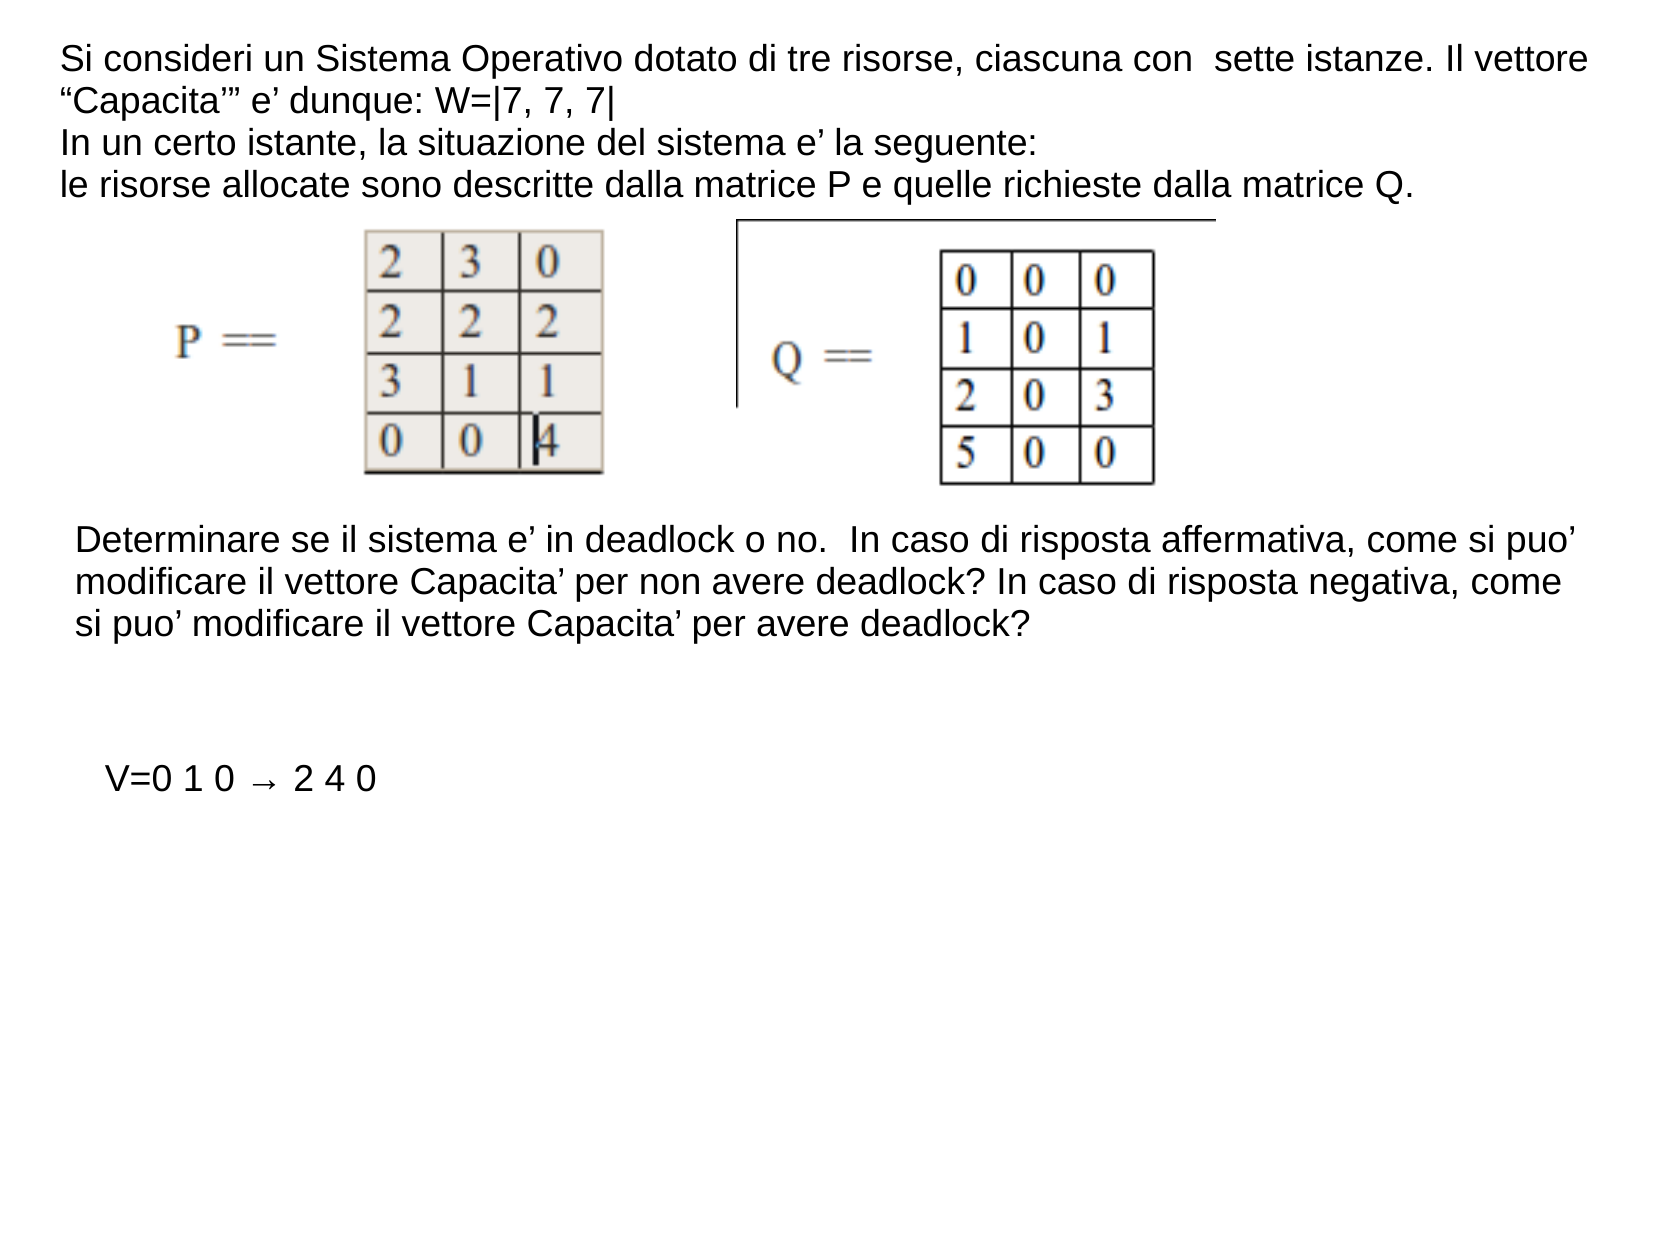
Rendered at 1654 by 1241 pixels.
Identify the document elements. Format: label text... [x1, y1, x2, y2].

picture [120, 213, 661, 505]
text_box Determinare se il sistema e’ in deadlock o no. In caso di risposta affermativa, come si puo’ modificare il vettore Capacita’ per non avere deadlock? In caso di risposta negativa, come si puo’ modificare il vettore Capacita’ per avere deadlock? [60, 511, 1606, 695]
text_box Si consideri un Sistema Operativo dotato di tre risorse, ciascuna con sette istanze. Il vettore “Capacita’” e’ dunque: W=|7, 7, 7| In un certo istante, la situazione del sistema e’ la seguente: le risorse allocate sono descritte dalla matrice P e quelle richieste dalla matrice Q. [45, 30, 1606, 213]
picture [736, 219, 1216, 509]
text_box V=0 1 0 → 2 4 0 [90, 750, 1456, 807]
